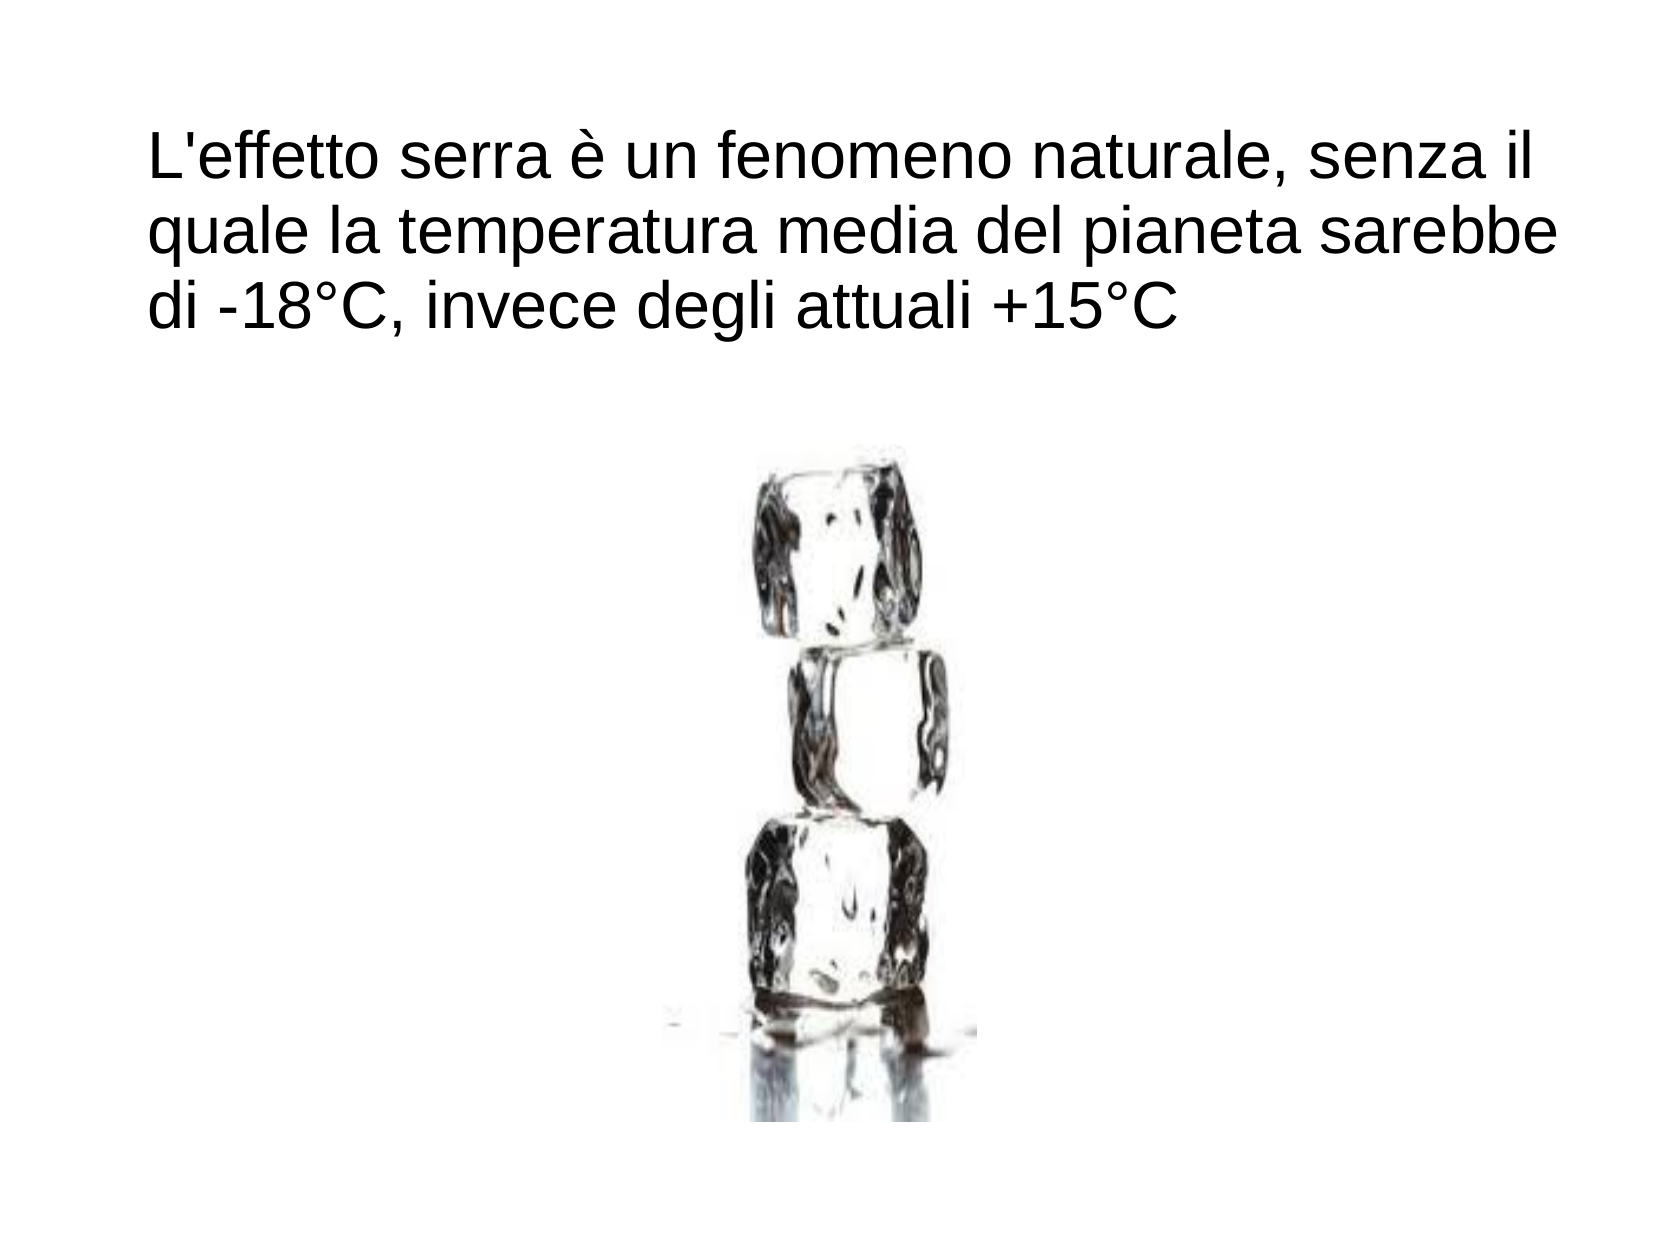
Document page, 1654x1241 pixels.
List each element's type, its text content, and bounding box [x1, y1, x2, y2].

list L'effetto serra è un fenomeno naturale, senza il quale la temperatura media del pianeta sarebbe di -18°C, invece degli attuali +15°C [76, 118, 1565, 937]
picture [531, 444, 977, 1123]
